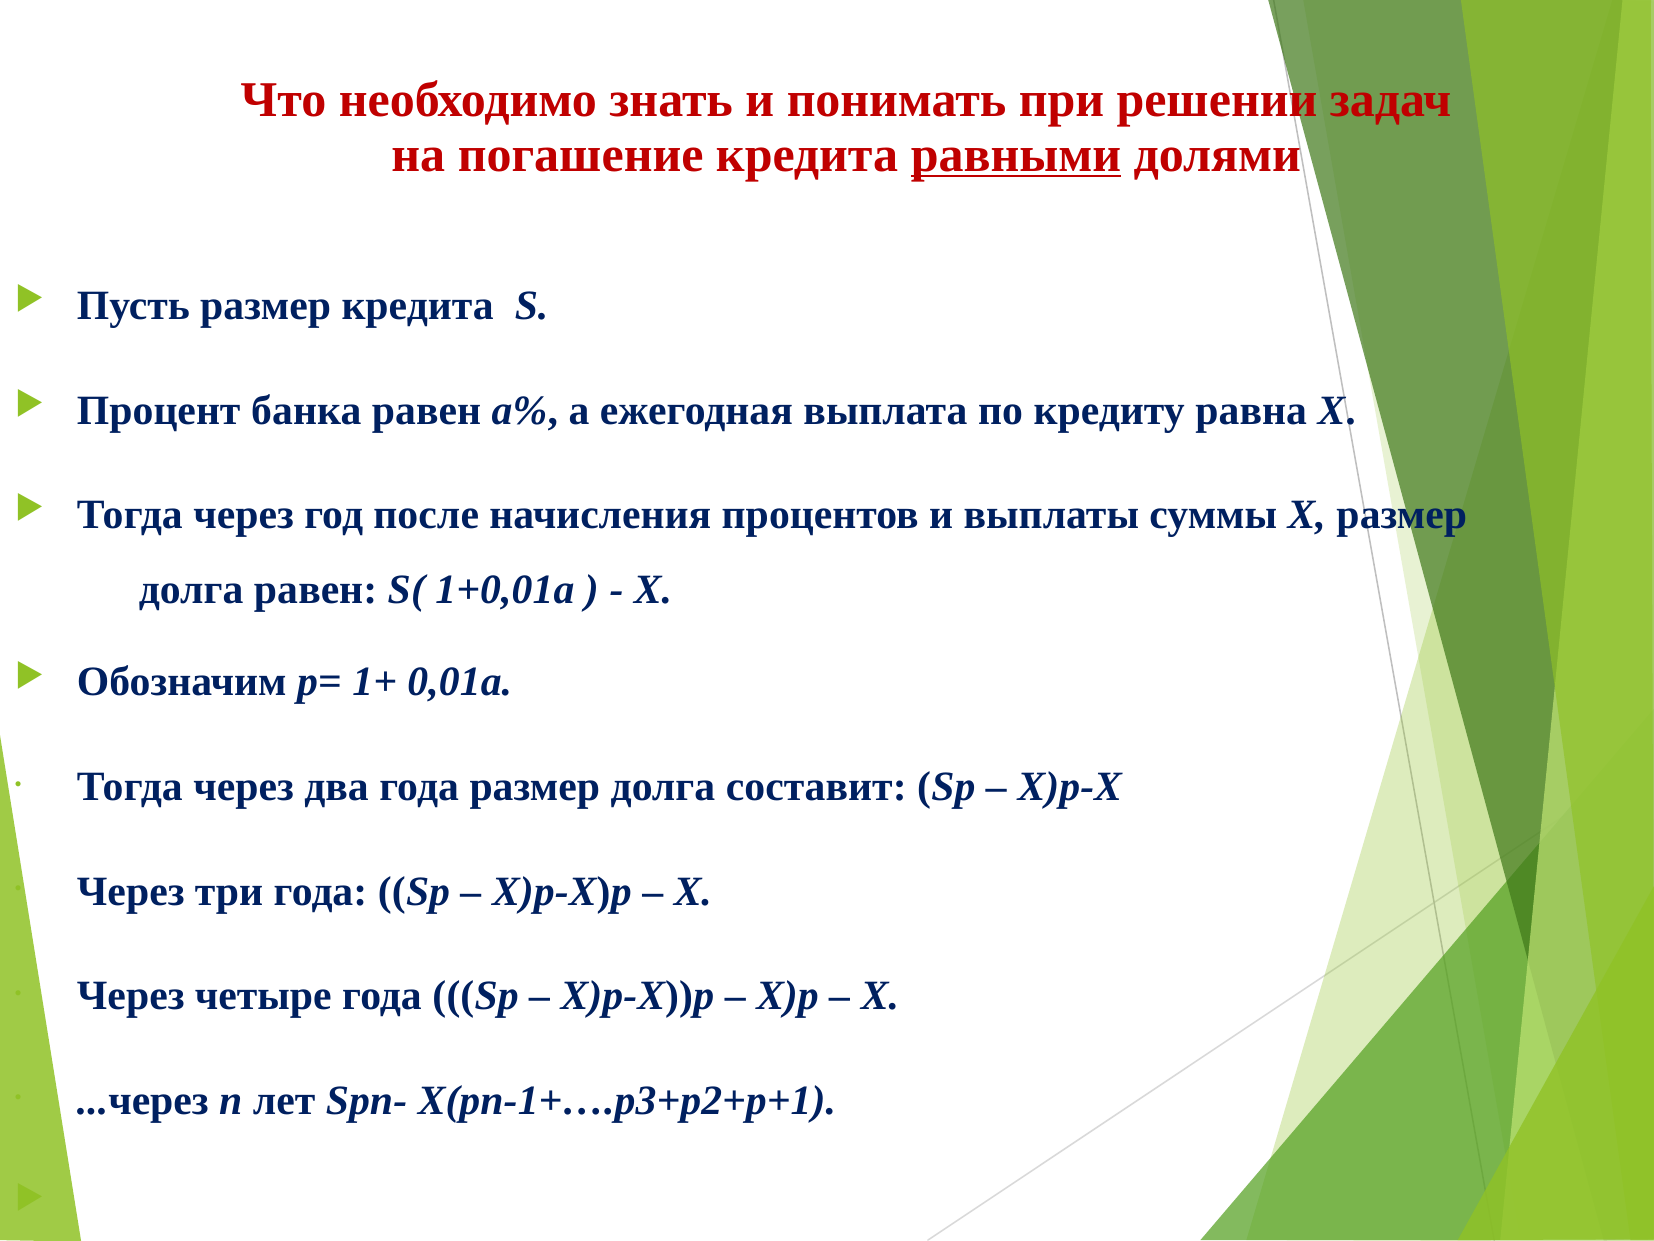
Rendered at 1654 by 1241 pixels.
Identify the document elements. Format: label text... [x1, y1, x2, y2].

text_box Что необходимо знать и понимать при решении задач на погашение кредита равными долями [90, 64, 1602, 190]
list Пусть размер кредита S. Процент банка равен а%, а ежегодная выплата по кредиту равна Х. Тогда через год после начисления процентов и выплаты суммы X, размер долга равен: S( 1+0,01а ) - X. Обозначим р= 1+ 0,01а. Тогда через два года размер долга составит: (Sр – X)р-X Через три года: ((Sр – X)р-X)р – X. Через четыре года (((Sр – X)р-X))р – X)р – X. ...через п лет Sрп- X(рп-1+….р3+р2+р+1). [0, 245, 1489, 1137]
